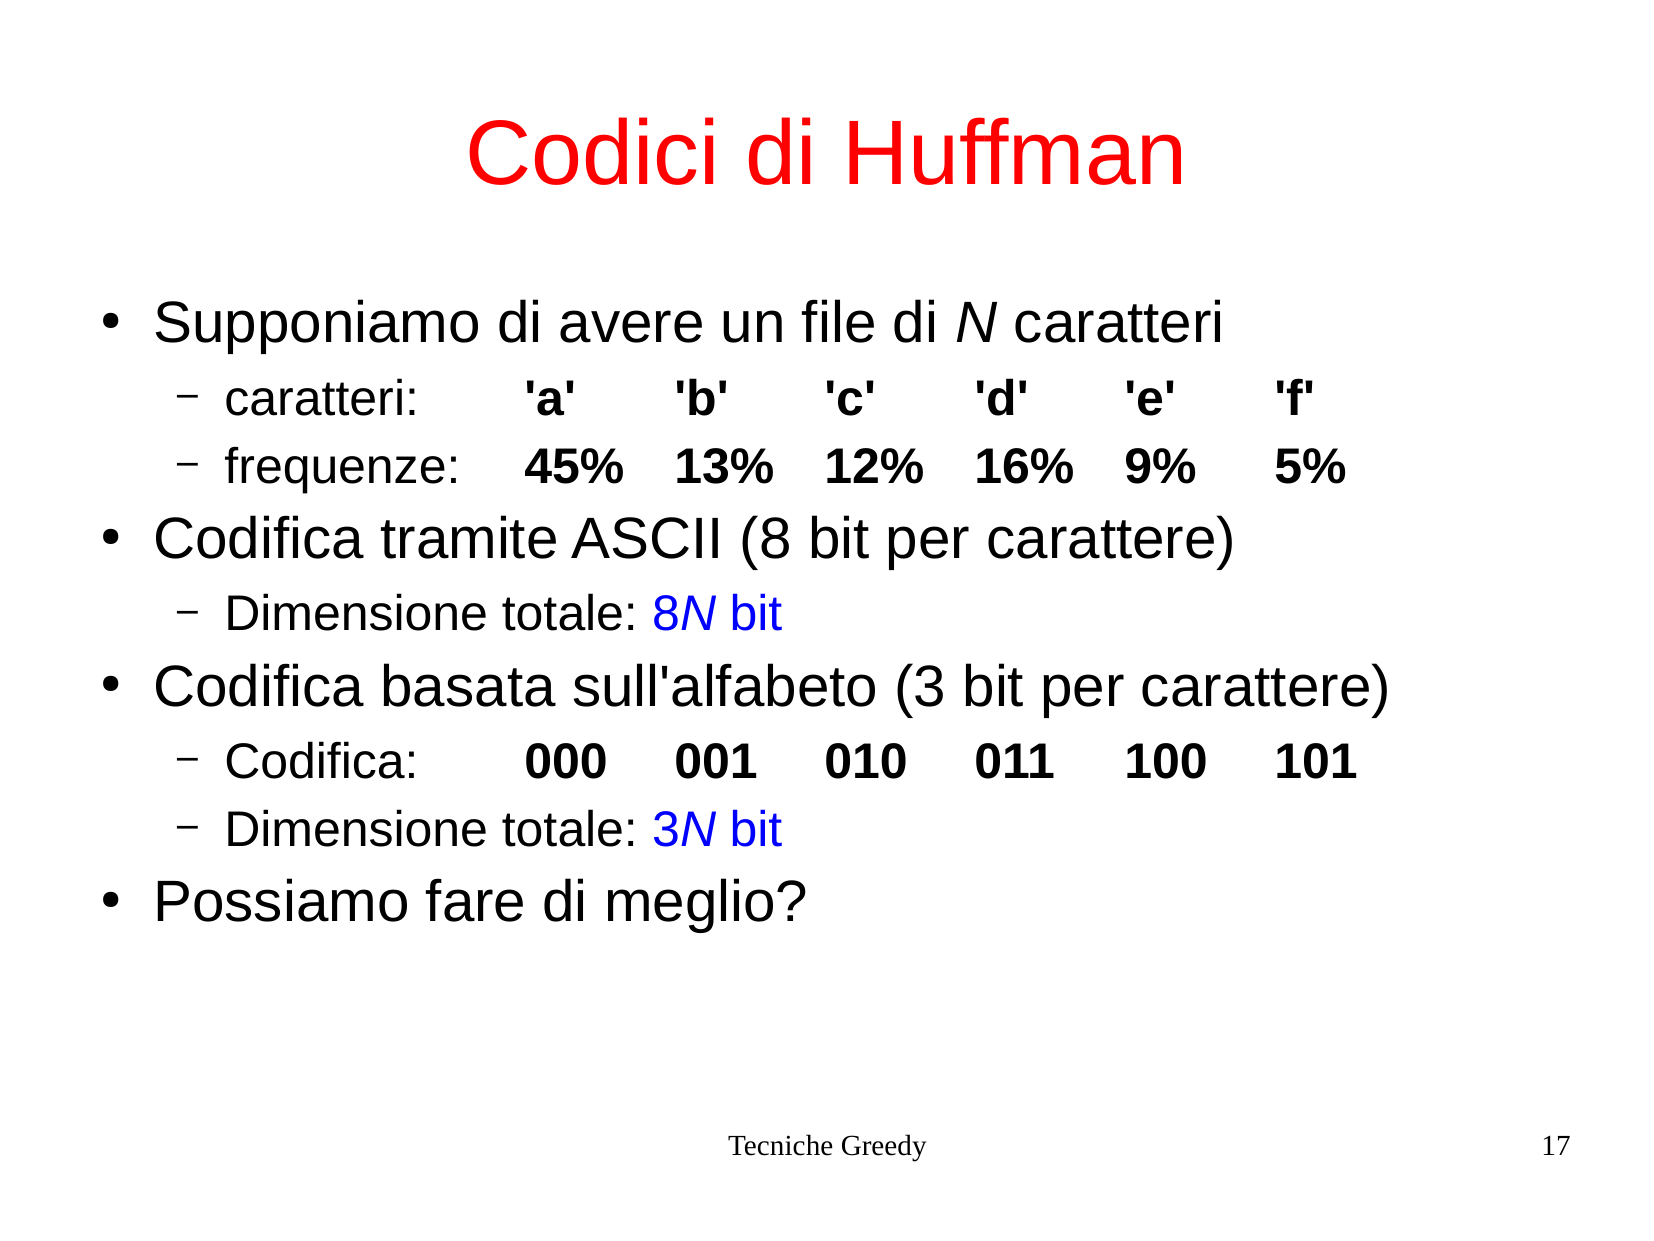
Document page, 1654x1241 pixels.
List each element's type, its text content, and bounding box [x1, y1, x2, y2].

list Supponiamo di avere un file di N caratteri caratteri: 'a' 'b' 'c' 'd' 'e' 'f' frequenze: 45% 13% 12% 16% 9% 5% Codifica tramite ASCII (8 bit per carattere) Dimensione totale: 8N bit Codifica basata sull'alfabeto (3 bit per carattere) Codifica: 000 001 010 011 100 101 Dimensione totale: 3N bit Possiamo fare di meglio? [82, 290, 1571, 1109]
title Codici di Huffman [82, 49, 1571, 257]
